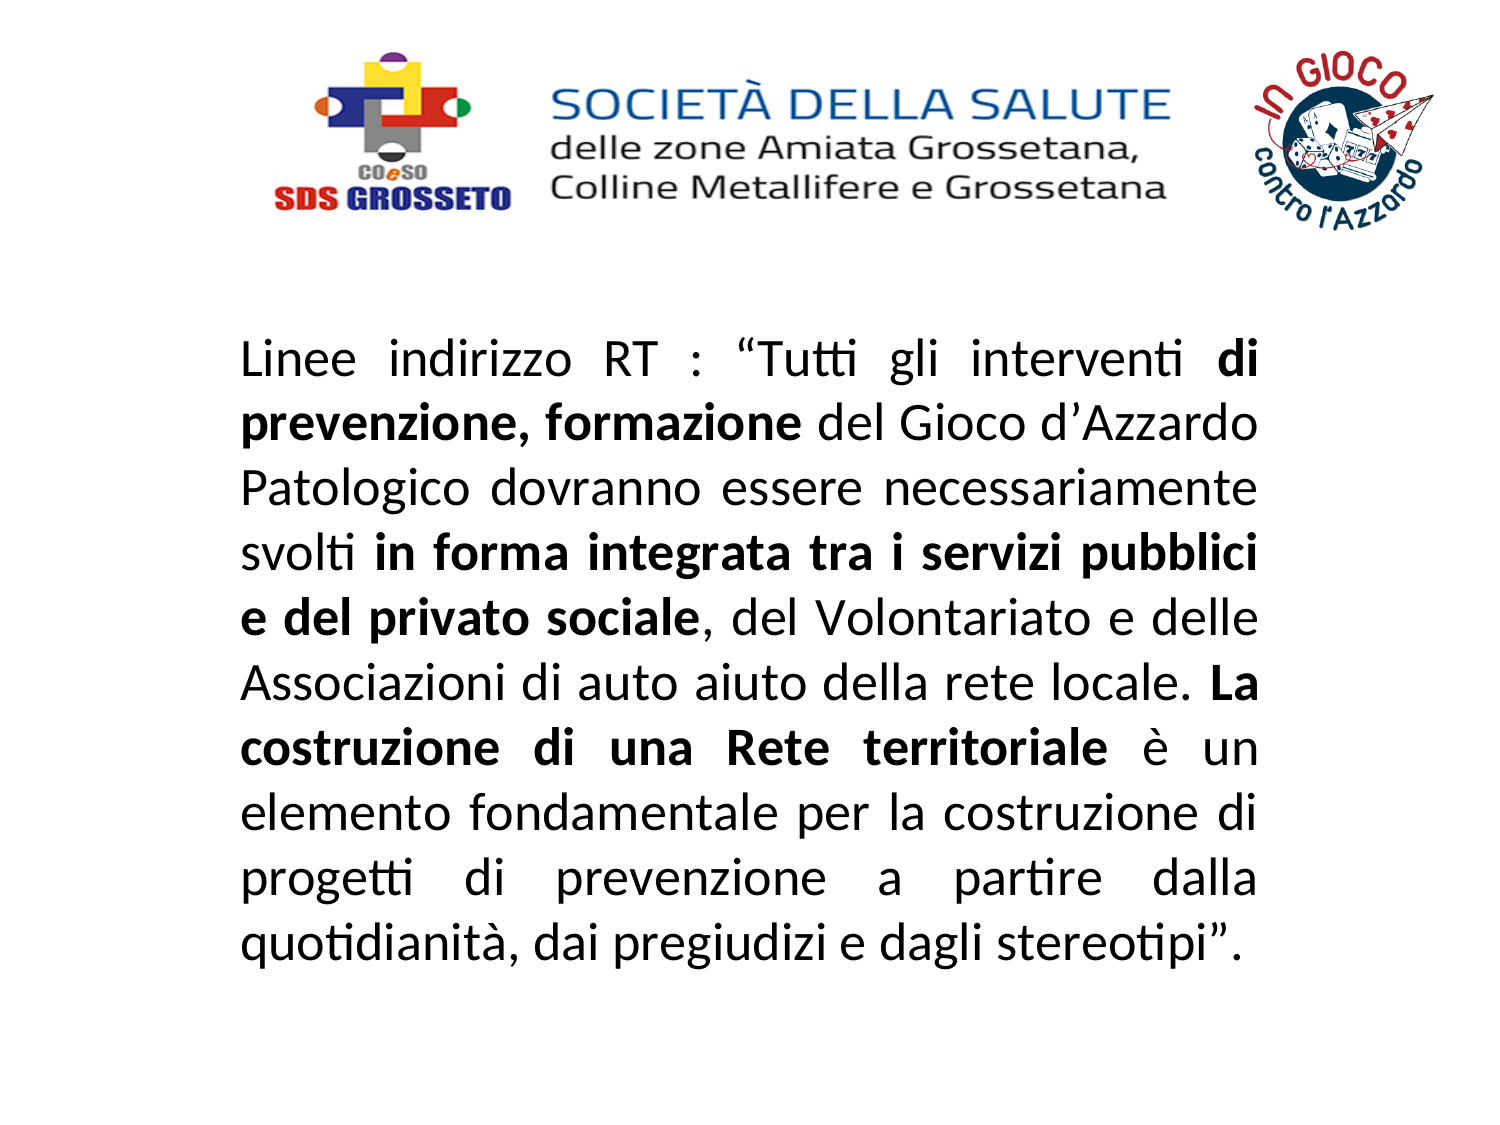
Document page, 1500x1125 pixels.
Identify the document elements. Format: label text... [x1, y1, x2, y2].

picture [1234, 30, 1455, 251]
text_box Linee indirizzo RT : “Tutti gli interventi di prevenzione, formazione del Gioco d’Azzardo Patologico dovranno essere necessariamente svolti in forma integrata tra i servizi pubblici e del privato sociale, del Volontariato e delle Associazioni di auto aiuto della rete locale. La costruzione di una Rete territoriale è un elemento fondamentale per la costruzione di progetti di prevenzione a partire dalla quotidianità, dai pregiudizi e dagli stereotipi”. [225, 314, 1276, 988]
picture [265, 42, 1194, 221]
